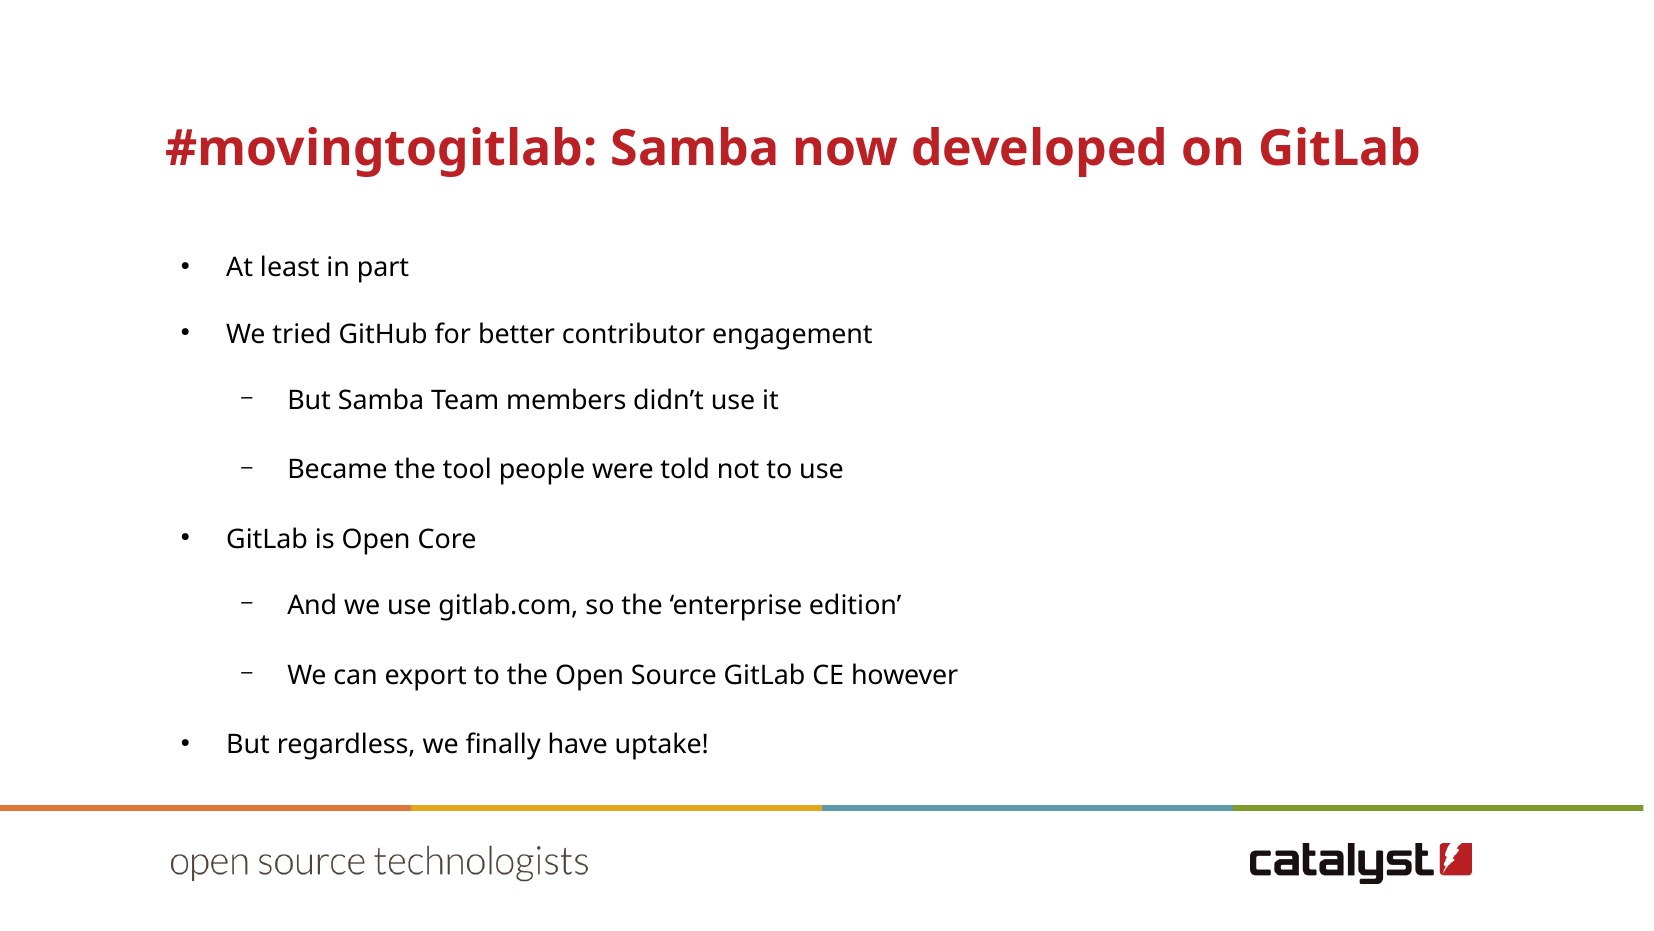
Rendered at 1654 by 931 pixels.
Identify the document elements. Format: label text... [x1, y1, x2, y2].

picture [0, 805, 1644, 884]
title #movingtogitlab: Samba now developed on GitLab [165, 68, 1489, 224]
list At least in part We tried GitHub for better contributor engagement But Samba Team members didn’t use it Became the tool people were told not to use GitLab is Open Core And we use gitlab.com, so the ‘enterprise edition’ We can export to the Open Source GitLab CE however But regardless, we finally have uptake! [165, 230, 1489, 770]
